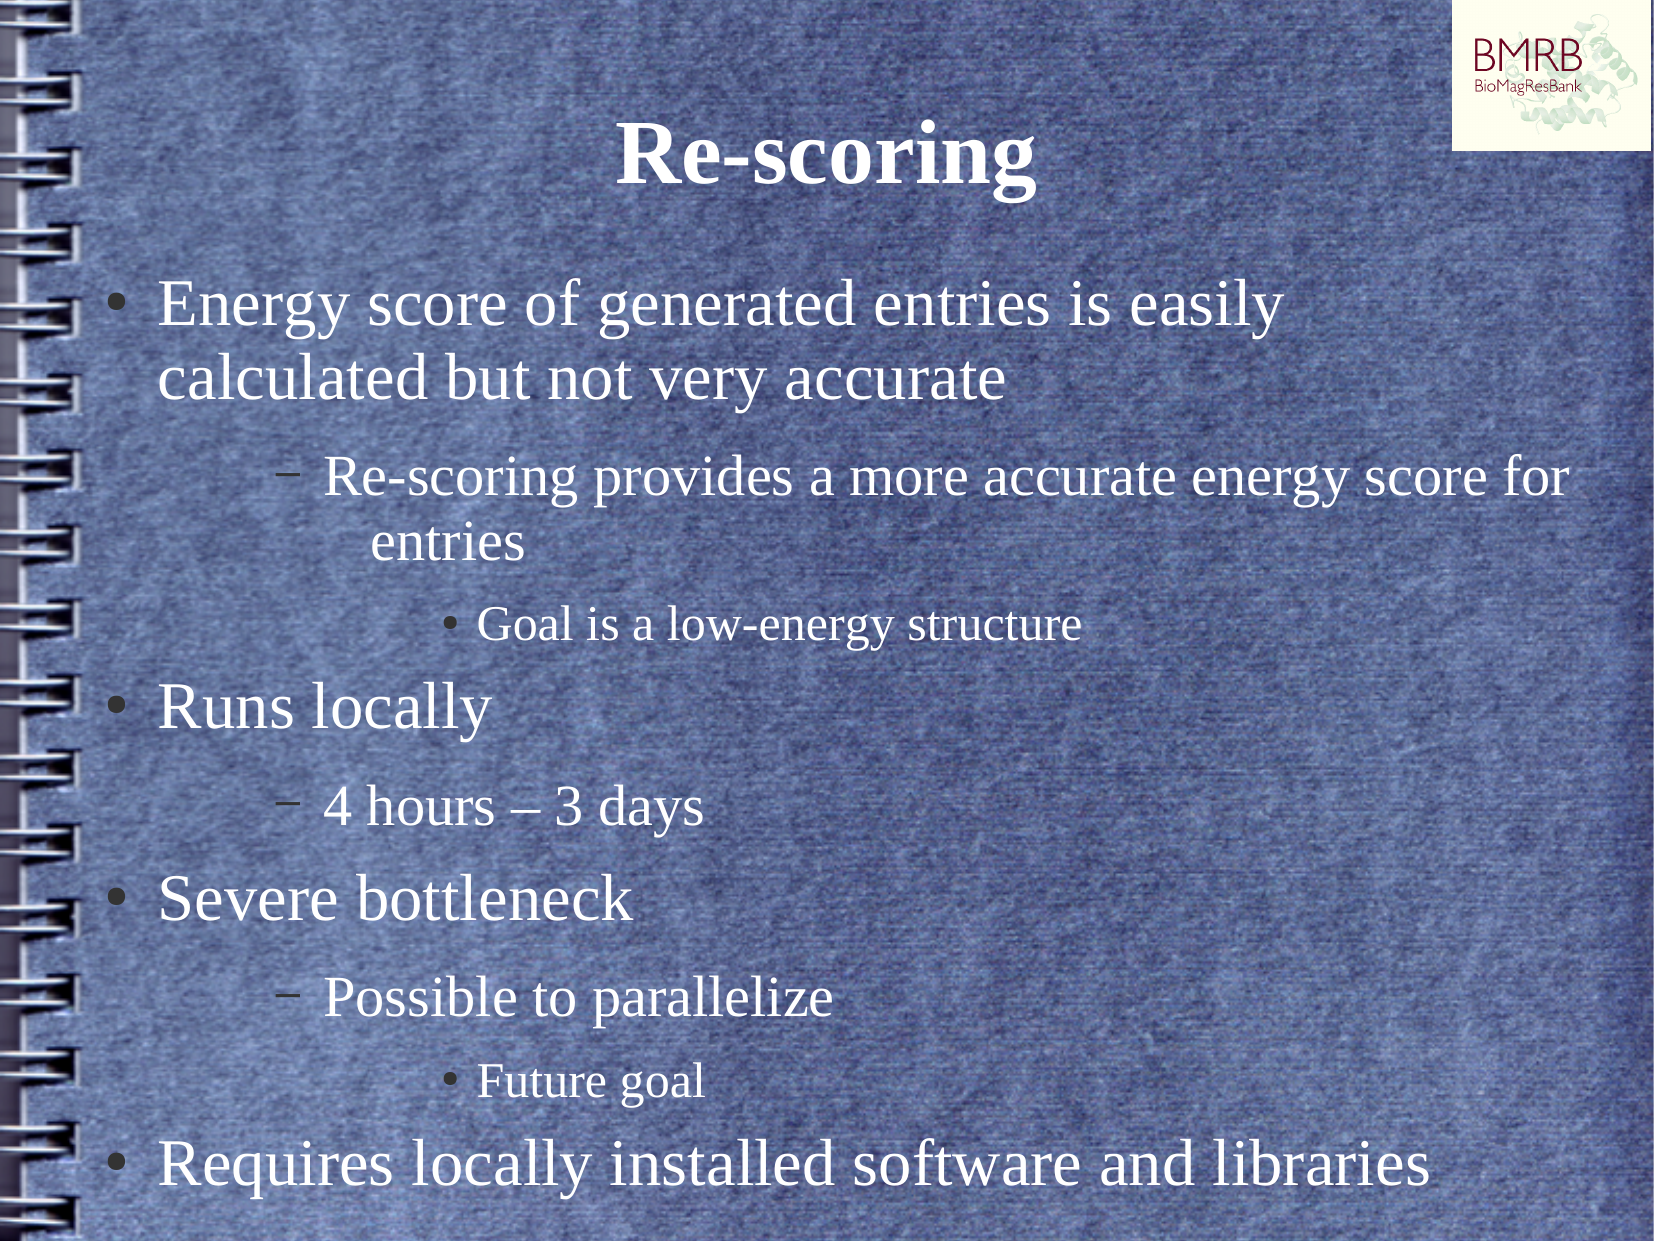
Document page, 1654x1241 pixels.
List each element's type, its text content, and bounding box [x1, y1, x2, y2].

picture [0, 0, 1654, 1241]
title Re-scoring [82, 49, 1571, 257]
list Energy score of generated entries is easily calculated but not very accurate Re-scoring provides a more accurate energy score for entries Goal is a low-energy structure Runs locally 4 hours – 3 days Severe bottleneck Possible to parallelize Future goal Requires locally installed software and libraries [86, 266, 1576, 1201]
